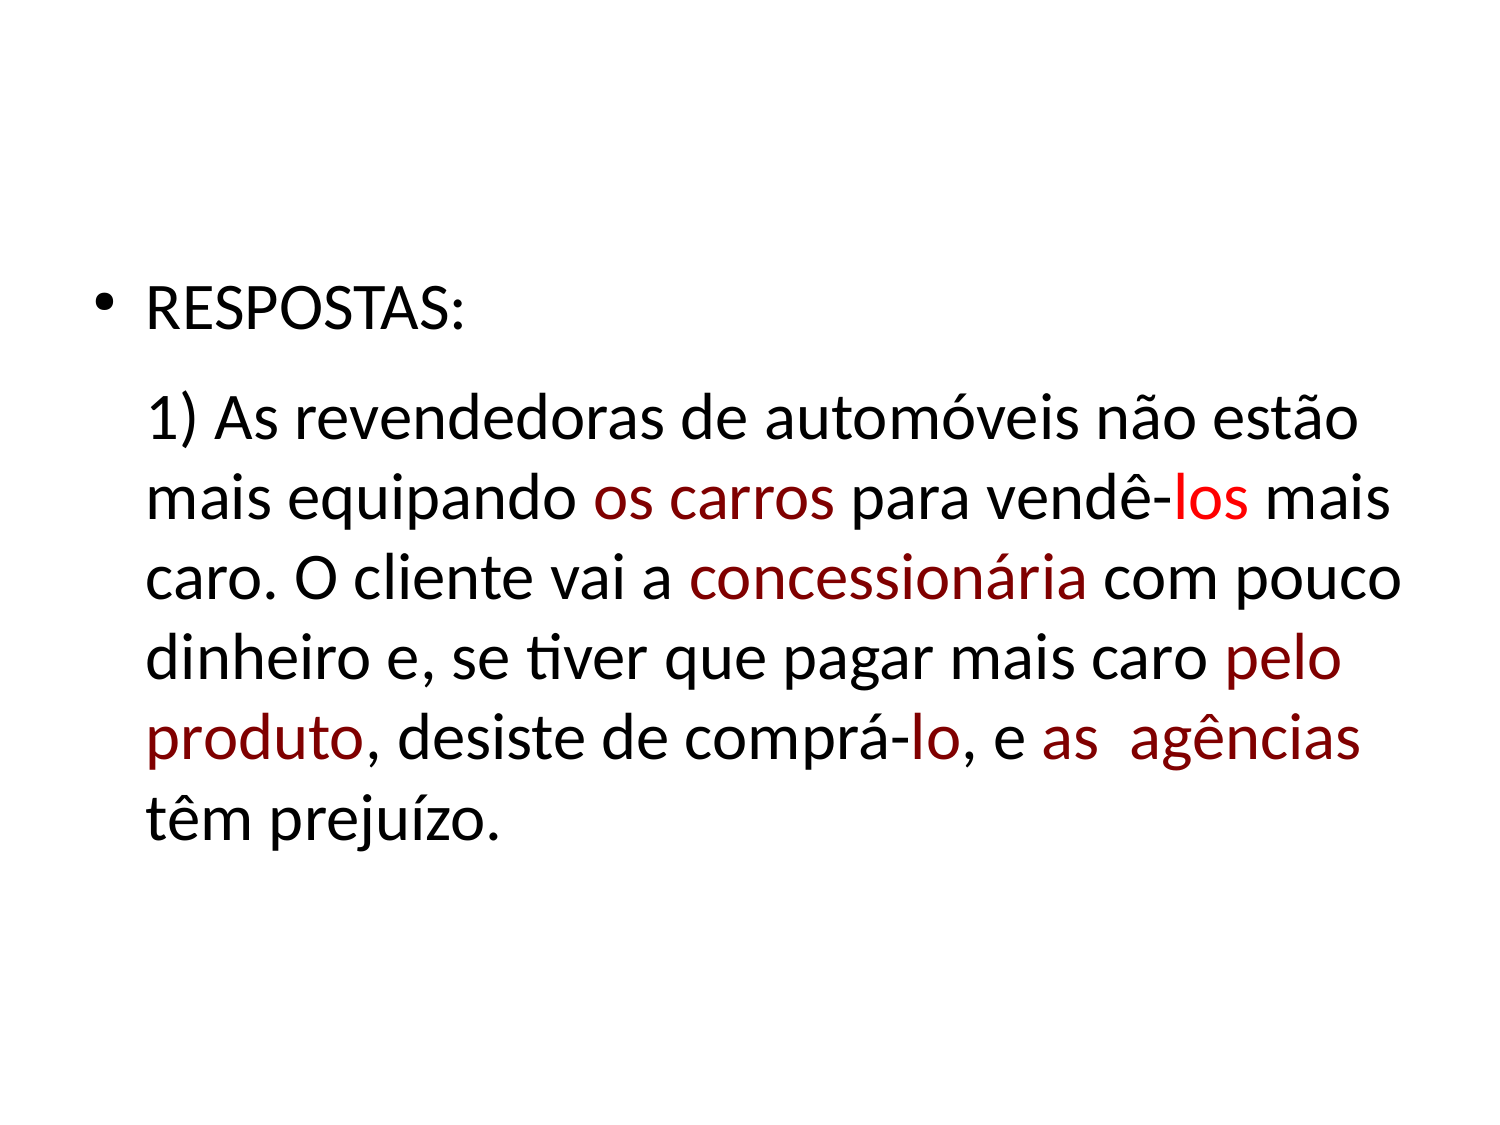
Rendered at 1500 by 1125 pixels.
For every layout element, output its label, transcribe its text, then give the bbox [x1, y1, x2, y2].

list RESPOSTAS: 1) As revendedoras de automóveis não estão mais equipando os carros para vendê-los mais caro. O cliente vai a concessionária com pouco dinheiro e, se tiver que pagar mais caro pelo produto, desiste de comprá-lo, e as agências têm prejuízo. [75, 263, 1425, 916]
